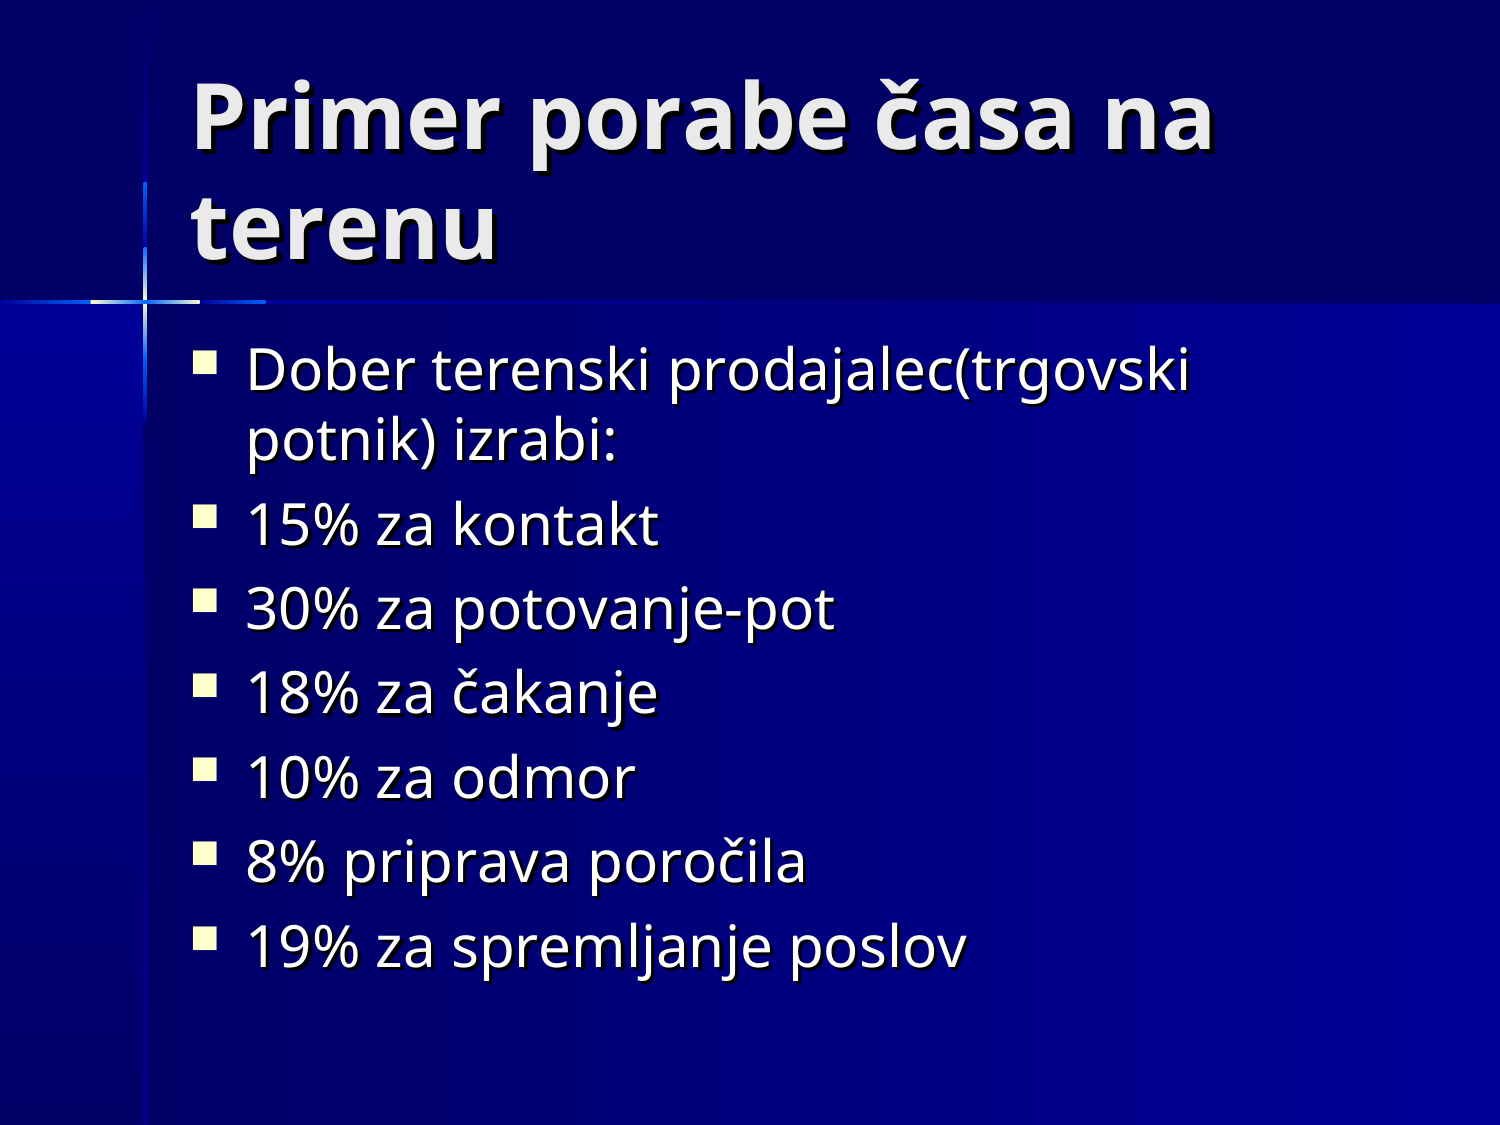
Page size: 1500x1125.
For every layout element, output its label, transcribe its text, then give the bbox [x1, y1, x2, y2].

title Primer porabe časa na terenu [174, 49, 1413, 285]
list Dober terenski prodajalec(trgovski potnik) izrabi: 15% za kontakt 30% za potovanje-pot 18% za čakanje 10% za odmor 8% priprava poročila 19% za spremljanje poslov [174, 324, 1413, 1001]
